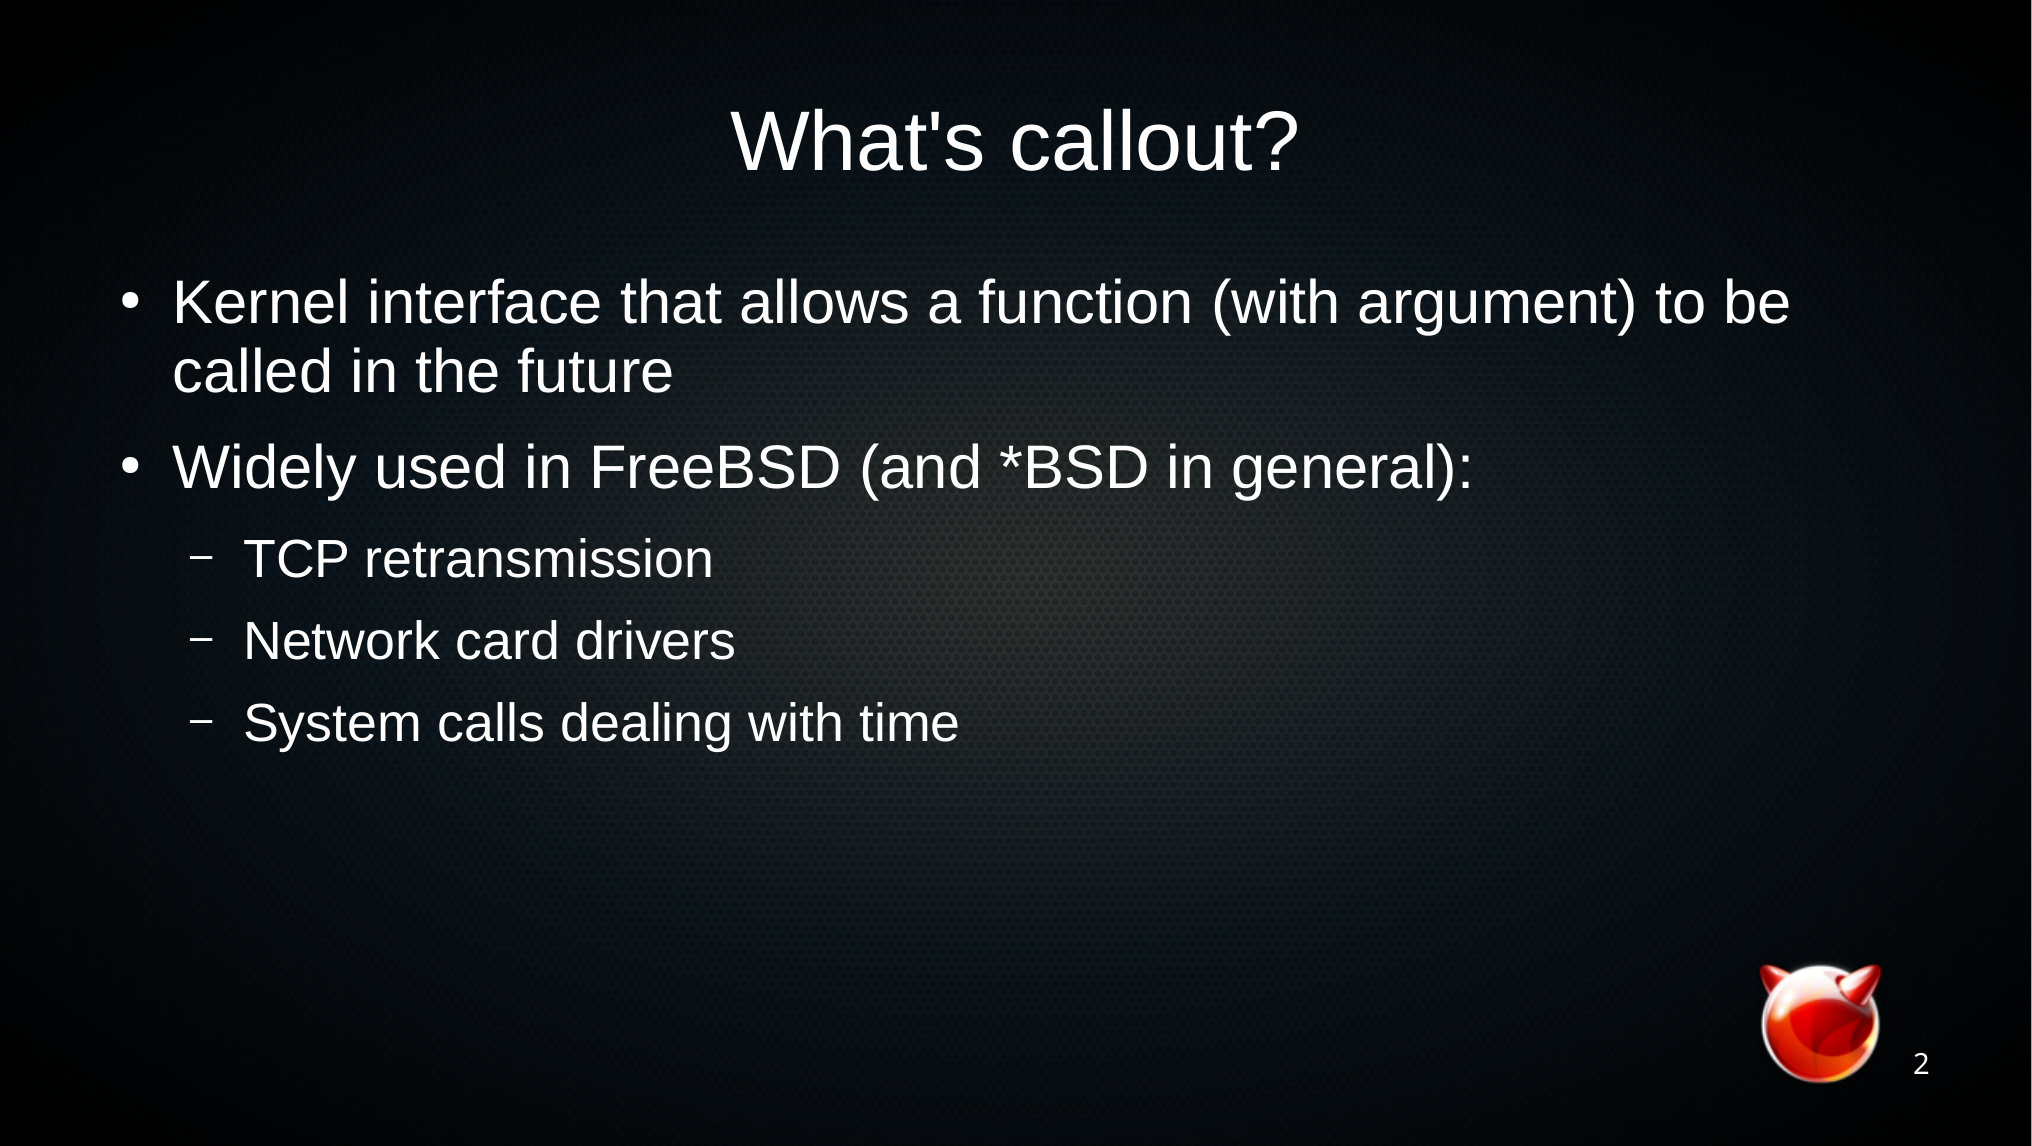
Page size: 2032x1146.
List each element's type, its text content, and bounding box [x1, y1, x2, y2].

picture [0, 0, 2032, 1146]
list Kernel interface that allows a function (with argument) to be called in the future Widely used in FreeBSD (and *BSD in general): TCP retransmission Network card drivers System calls dealing with time [101, 268, 1890, 1025]
title What's callout? [101, 45, 1930, 237]
